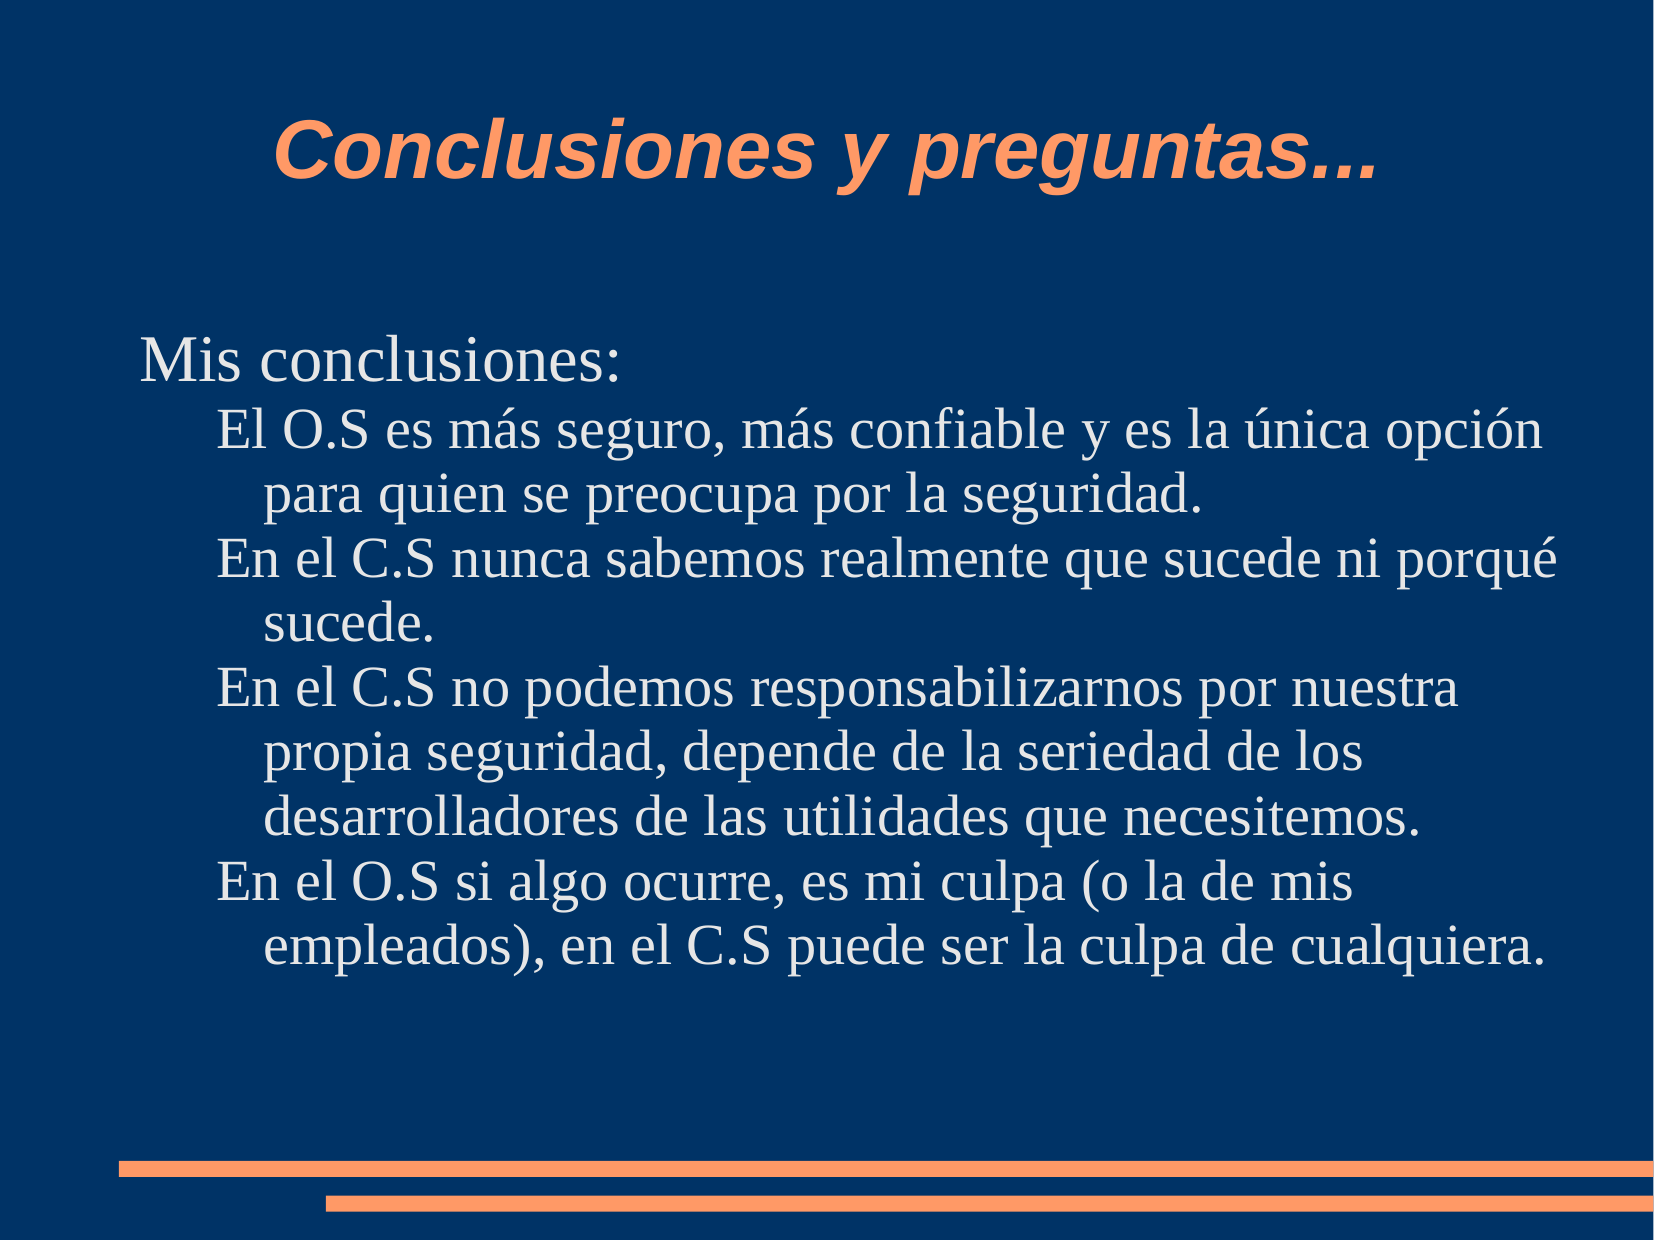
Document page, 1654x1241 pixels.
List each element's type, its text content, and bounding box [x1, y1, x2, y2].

list Mis conclusiones: El O.S es más seguro, más confiable y es la única opción para quien se preocupa por la seguridad. En el C.S nunca sabemos realmente que sucede ni porqué sucede. En el C.S no podemos responsabilizarnos por nuestra propia seguridad, depende de la seriedad de los desarrolladores de las utilidades que necesitemos. En el O.S si algo ocurre, es mi culpa (o la de mis empleados), en el C.S puede ser la culpa de cualquiera. [121, 322, 1561, 1118]
title Conclusiones y preguntas... [121, 53, 1534, 247]
